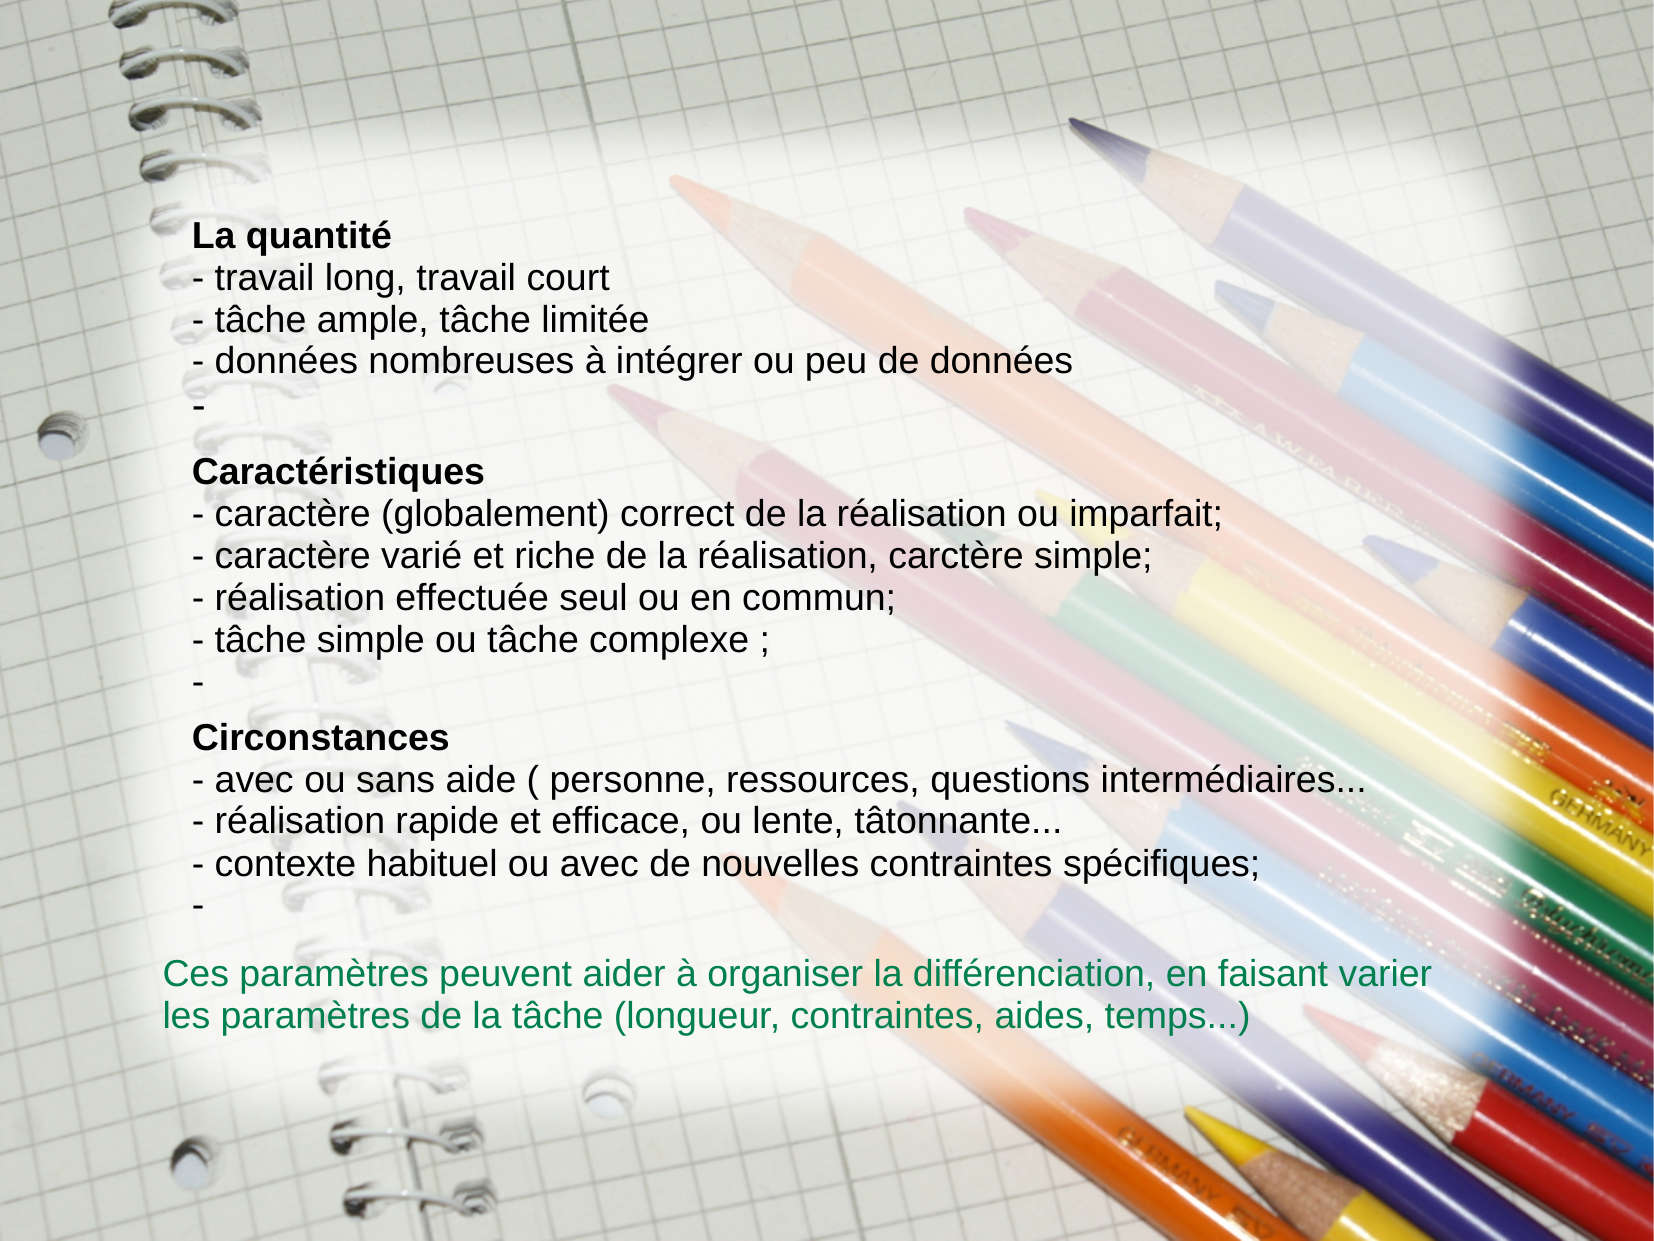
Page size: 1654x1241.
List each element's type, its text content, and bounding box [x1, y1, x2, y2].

text_box Ces paramètres peuvent aider à organiser la différenciation, en faisant varier les paramètres de la tâche (longueur, contraintes, aides, temps...) [147, 944, 1477, 1044]
text_box Caractéristiques - caractère (globalement) correct de la réalisation ou imparfait; - caractère varié et riche de la réalisation, carctère simple; - réalisation effectuée seul ou en commun; - tâche simple ou tâche complexe ; - [177, 442, 1477, 708]
text_box La quantité - travail long, travail court - tâche ample, tâche limitée - données nombreuses à intégrer ou peu de données - [177, 206, 1418, 438]
text_box Circonstances - avec ou sans aide ( personne, ressources, questions intermédiaires... - réalisation rapide et efficace, ou lente, tâtonnante... - contexte habituel ou avec de nouvelles contraintes spécifiques; - [177, 708, 1477, 935]
picture [0, 0, 1654, 1241]
